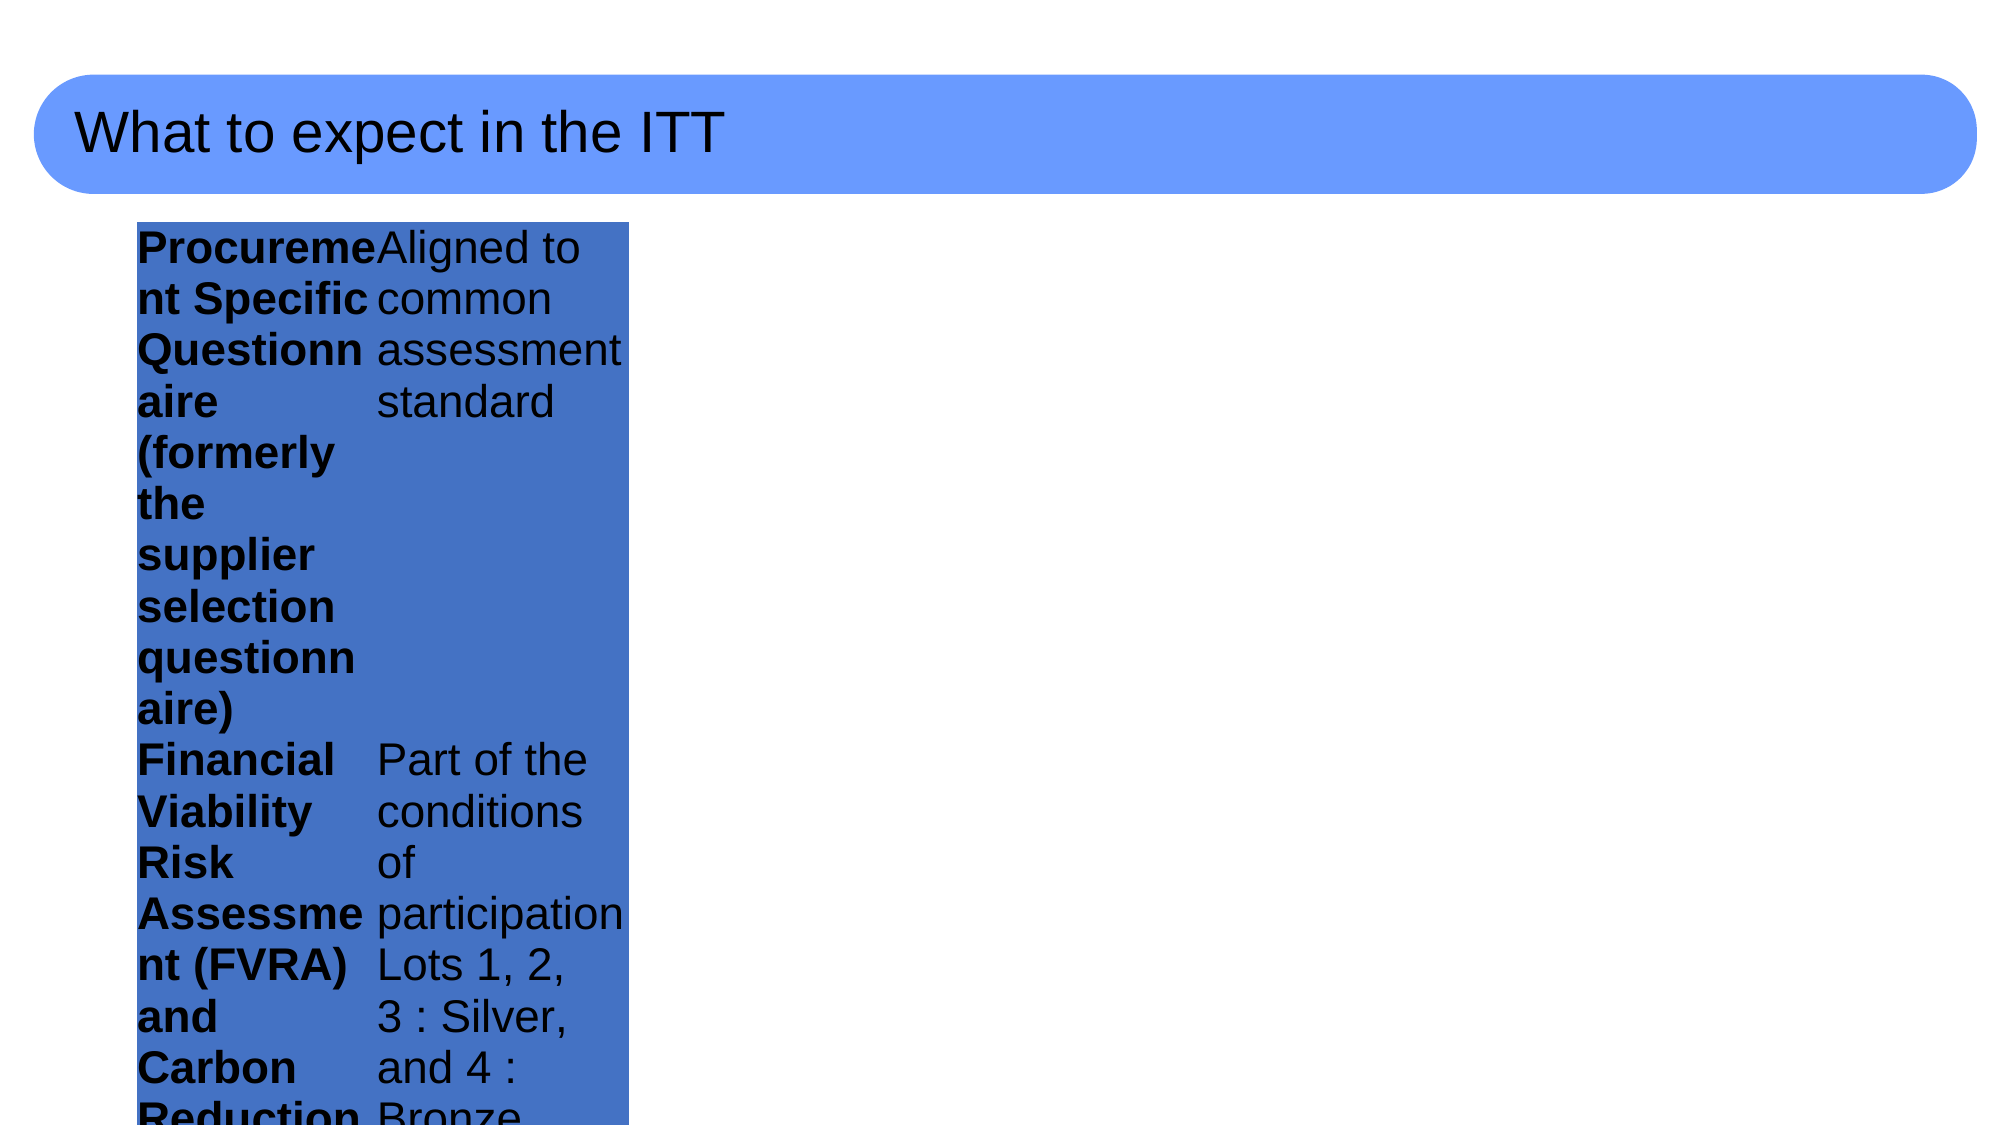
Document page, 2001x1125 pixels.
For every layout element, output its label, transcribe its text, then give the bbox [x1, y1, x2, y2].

table_cell Financial Viability Risk Assessment (FVRA) and Carbon Reduction Plan [137, 734, 377, 1125]
table_cell Part of the conditions of participation Lots 1, 2, 3 : Silver, and 4 : Bronze [377, 734, 629, 1125]
title What to expect in the ITT [74, 94, 1647, 182]
table_header Procurement Specific Questionnaire (formerly the supplier selection questionnaire) [137, 222, 377, 734]
table_header Aligned to common assessment standard [377, 222, 629, 734]
